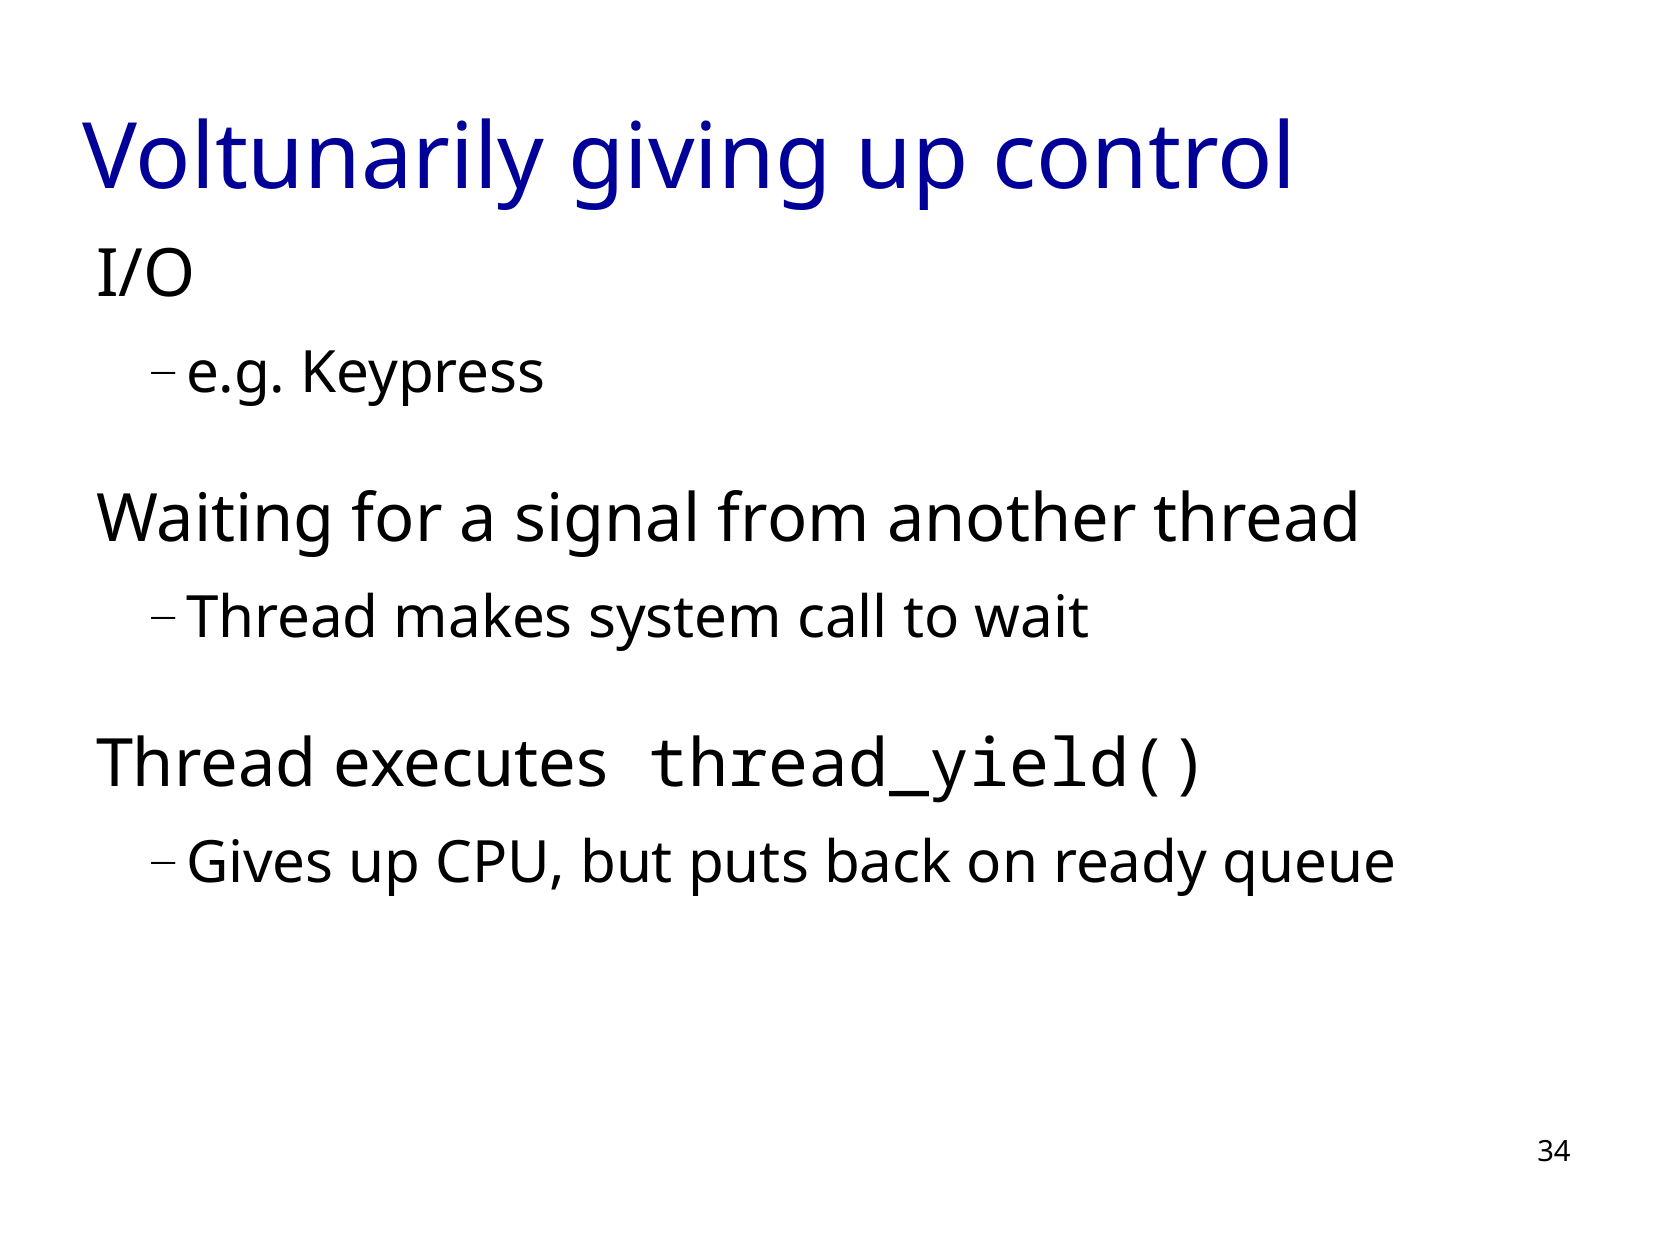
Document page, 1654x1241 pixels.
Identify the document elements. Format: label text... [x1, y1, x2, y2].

title Voltunarily giving up control [82, 49, 1571, 257]
list I/O e.g. Keypress Waiting for a signal from another thread Thread makes system call to wait Thread executes thread_yield() Gives up CPU, but puts back on ready queue [60, 225, 1531, 1096]
